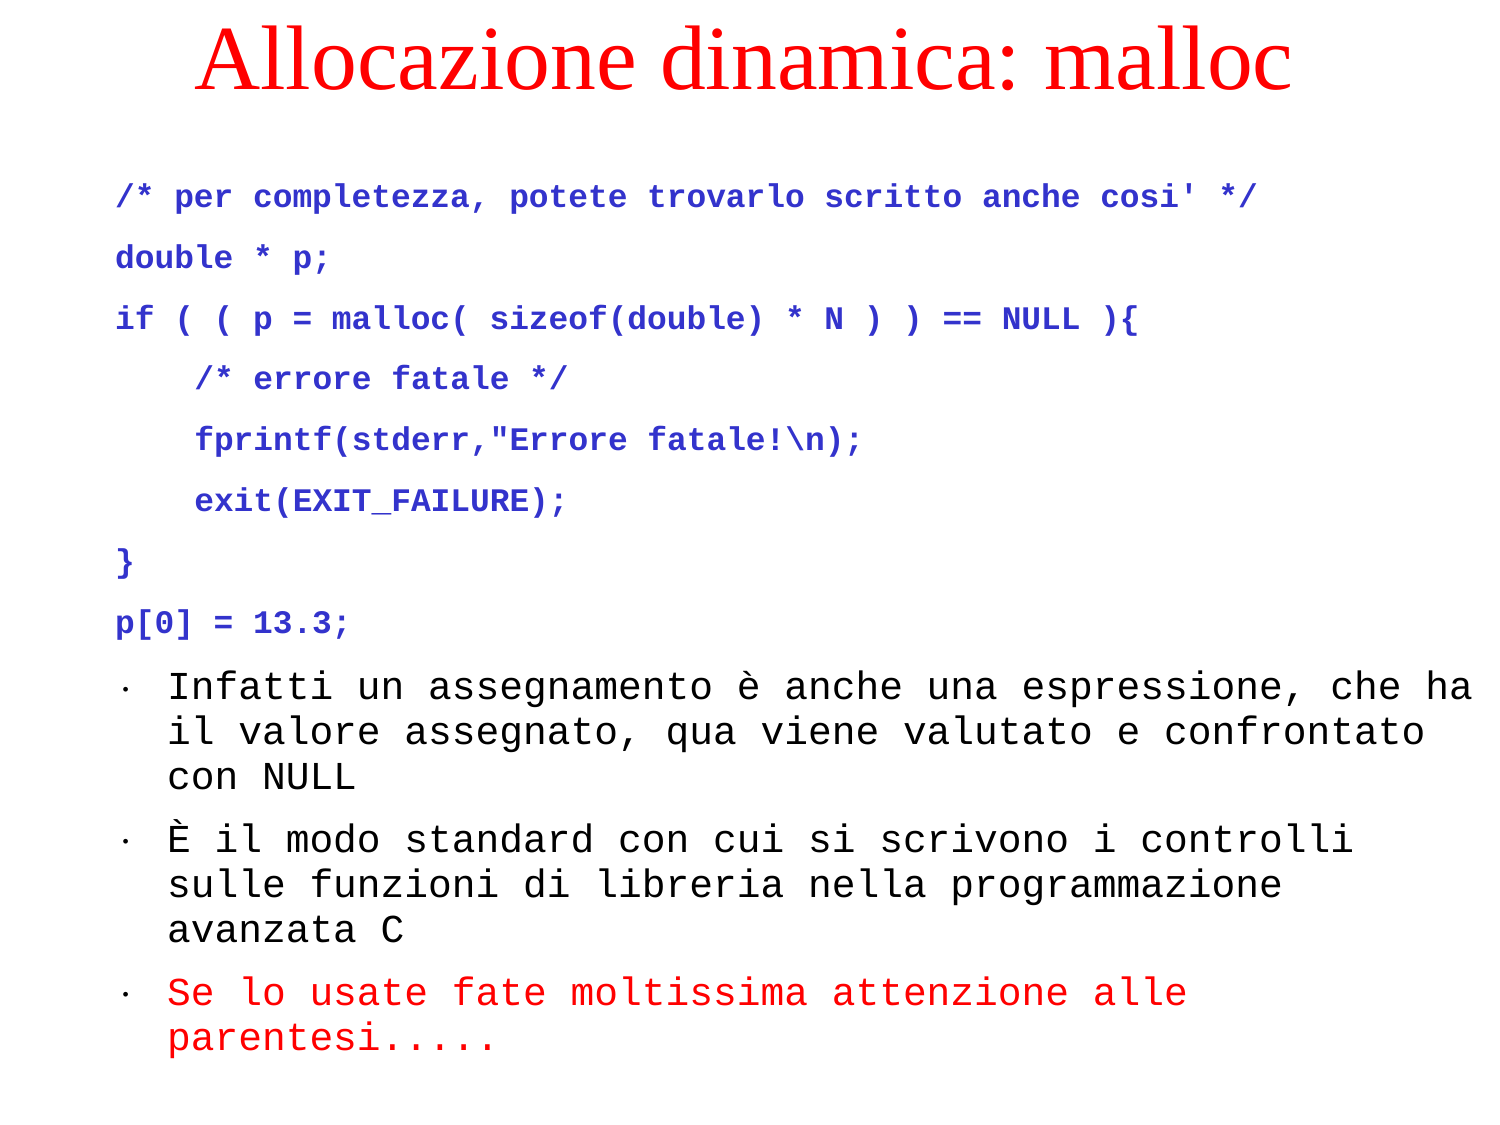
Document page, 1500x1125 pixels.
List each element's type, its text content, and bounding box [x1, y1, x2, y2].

list /* per completezza, potete trovarlo scritto anche cosi' */ double * p; if ( ( p = malloc( sizeof(double) * N ) ) == NULL ){ /* errore fatale */ fprintf(stderr,"Errore fatale!\n); exit(EXIT_FAILURE); } p[0] = 13.3; Infatti un assegnamento è anche una espressione, che ha il valore assegnato, qua viene valutato e confrontato con NULL È il modo standard con cui si scrivono i controlli sulle funzioni di libreria nella programmazione avanzata C Se lo usate fate moltissima attenzione alle parentesi..... [41, 172, 1500, 1071]
title Allocazione dinamica: malloc [107, 0, 1383, 172]
